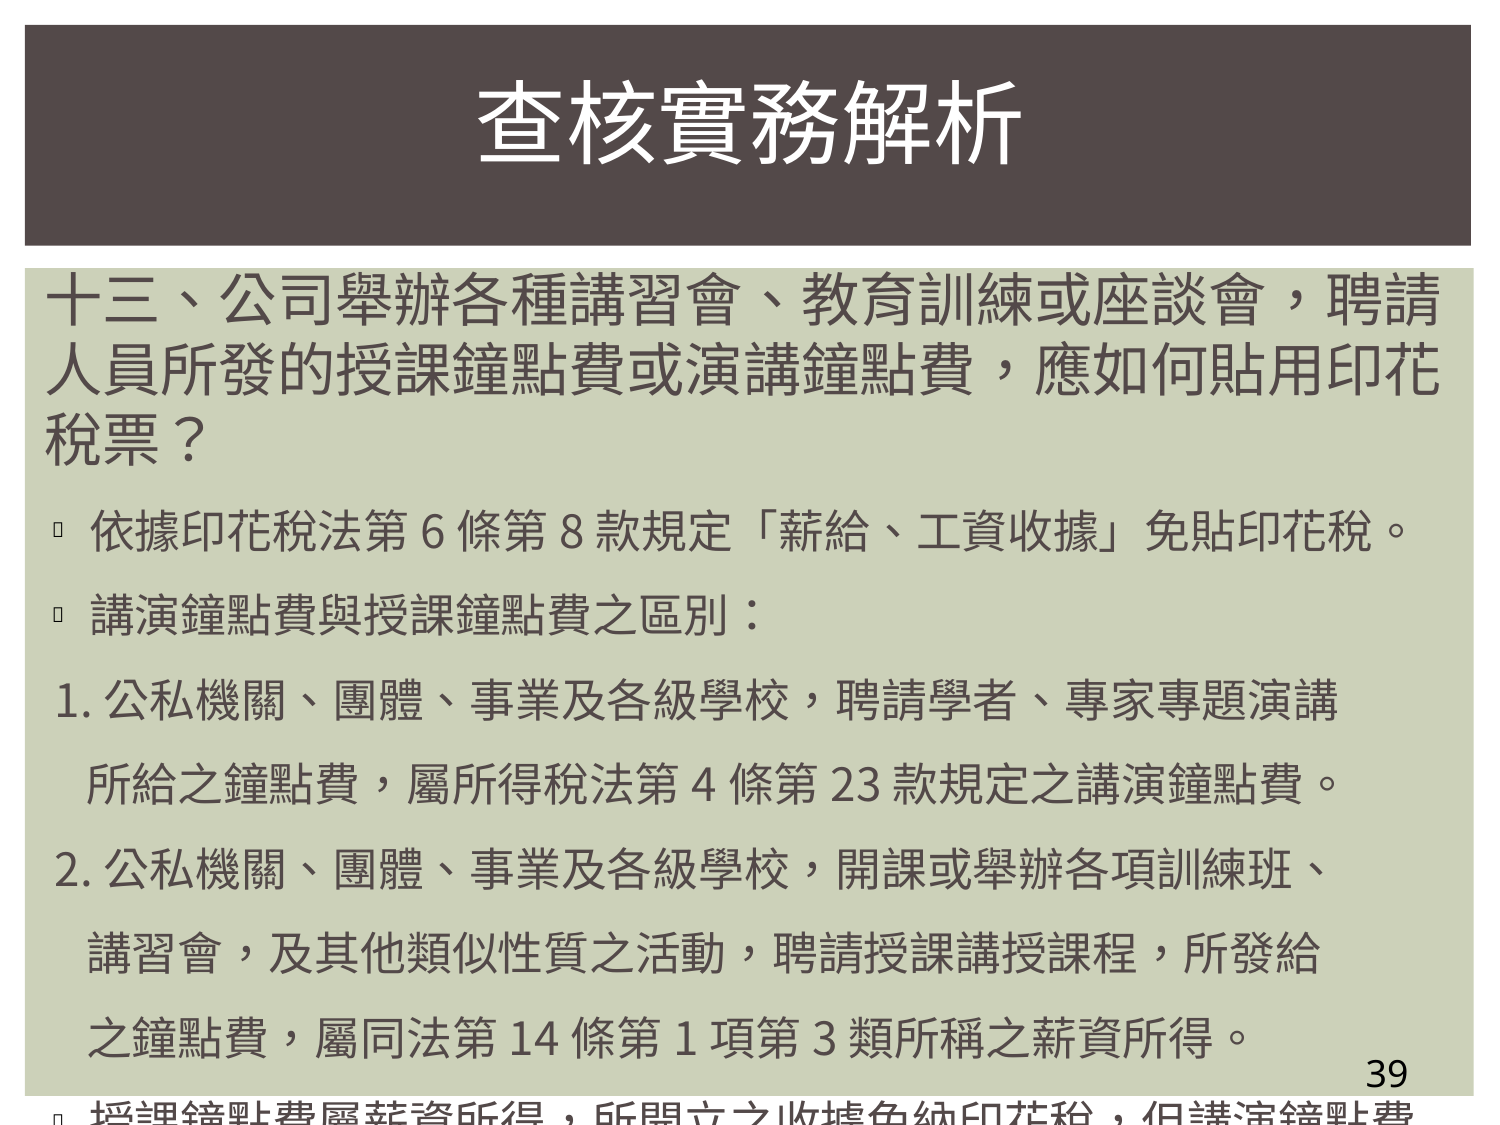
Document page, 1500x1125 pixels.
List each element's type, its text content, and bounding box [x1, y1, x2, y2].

title 查核實務解析 [62, 58, 1438, 232]
list 十三、公司舉辦各種講習會、教育訓練或座談會，聘請人員所發的授課鐘點費或演講鐘點費，應如何貼用印花稅票？ 依據印花稅法第6條第8款規定「薪給、工資收據」免貼印花稅。 講演鐘點費與授課鐘點費之區別： 1.公私機關、團體、事業及各級學校，聘請學者、專家專題演講 所給之鐘點費，屬所得稅法第4條第23款規定之講演鐘點費。 2.公私機關、團體、事業及各級學校，開課或舉辦各項訓練班、 講習會，及其他類似性質之活動，聘請授課講授課程，所發給 之鐘點費，屬同法第14條第1項第3類所稱之薪資所得。 授課鐘點費屬薪資所得，所開立之收據免納印花稅，但講演鐘點費非屬薪資所得性質，所開收據應由立據人按收據金額千分之四貼用印花稅票。 [29, 255, 1471, 1125]
slide_number <編號> [1350, 1042, 1447, 1088]
